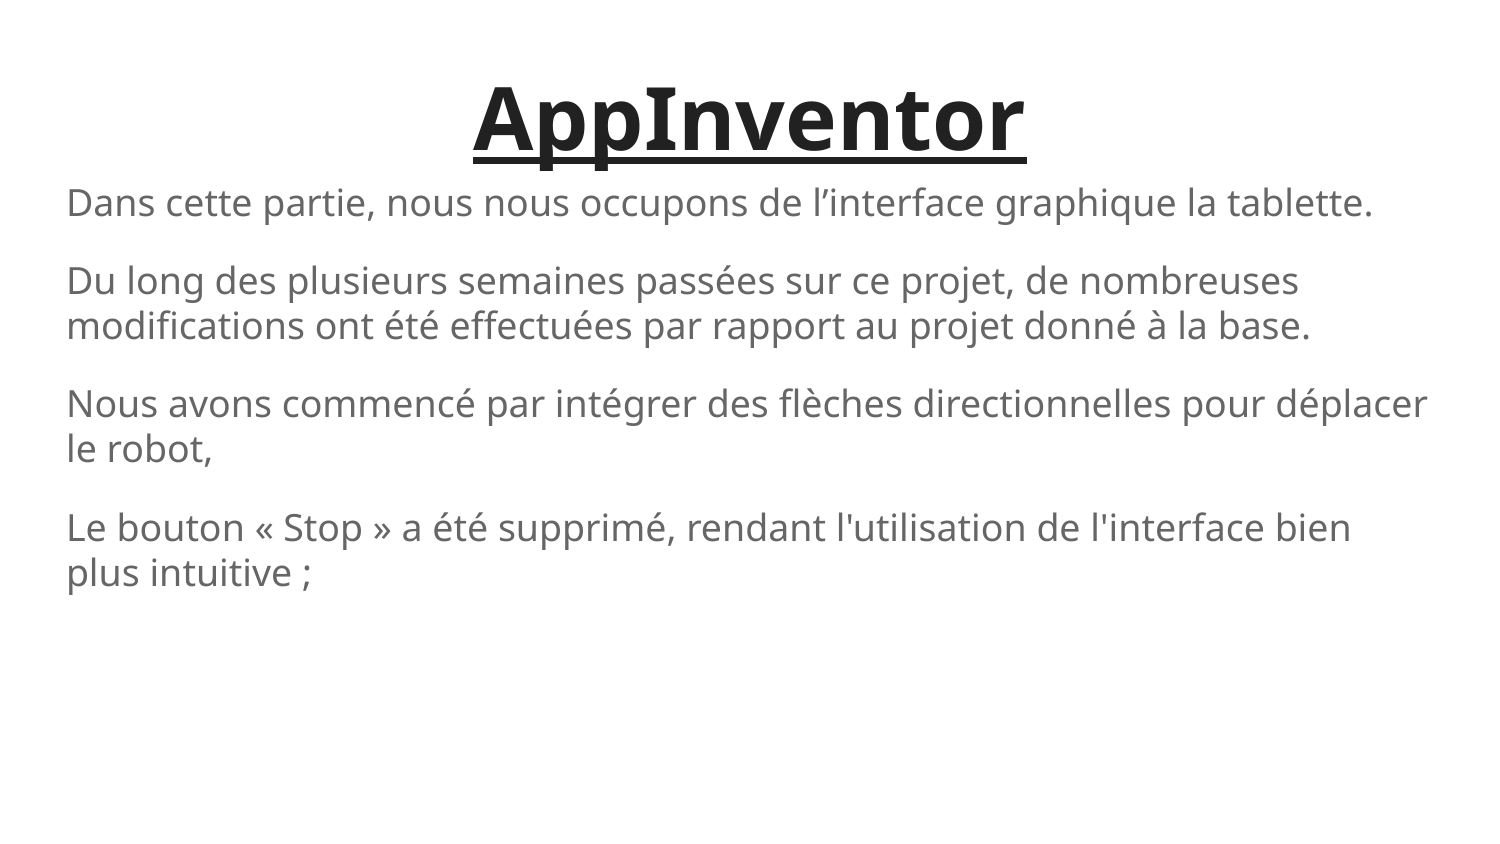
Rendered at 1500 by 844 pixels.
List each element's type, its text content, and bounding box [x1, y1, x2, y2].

title AppInventor [51, 48, 1449, 163]
list Dans cette partie, nous nous occupons de l’interface graphique la tablette. Du long des plusieurs semaines passées sur ce projet, de nombreuses modifications ont été effectuées par rapport au projet donné à la base. Nous avons commencé par intégrer des flèches directionnelles pour déplacer le robot, Le bouton « Stop » a été supprimé, rendant l'utilisation de l'interface bien plus intuitive ; [51, 163, 1449, 725]
